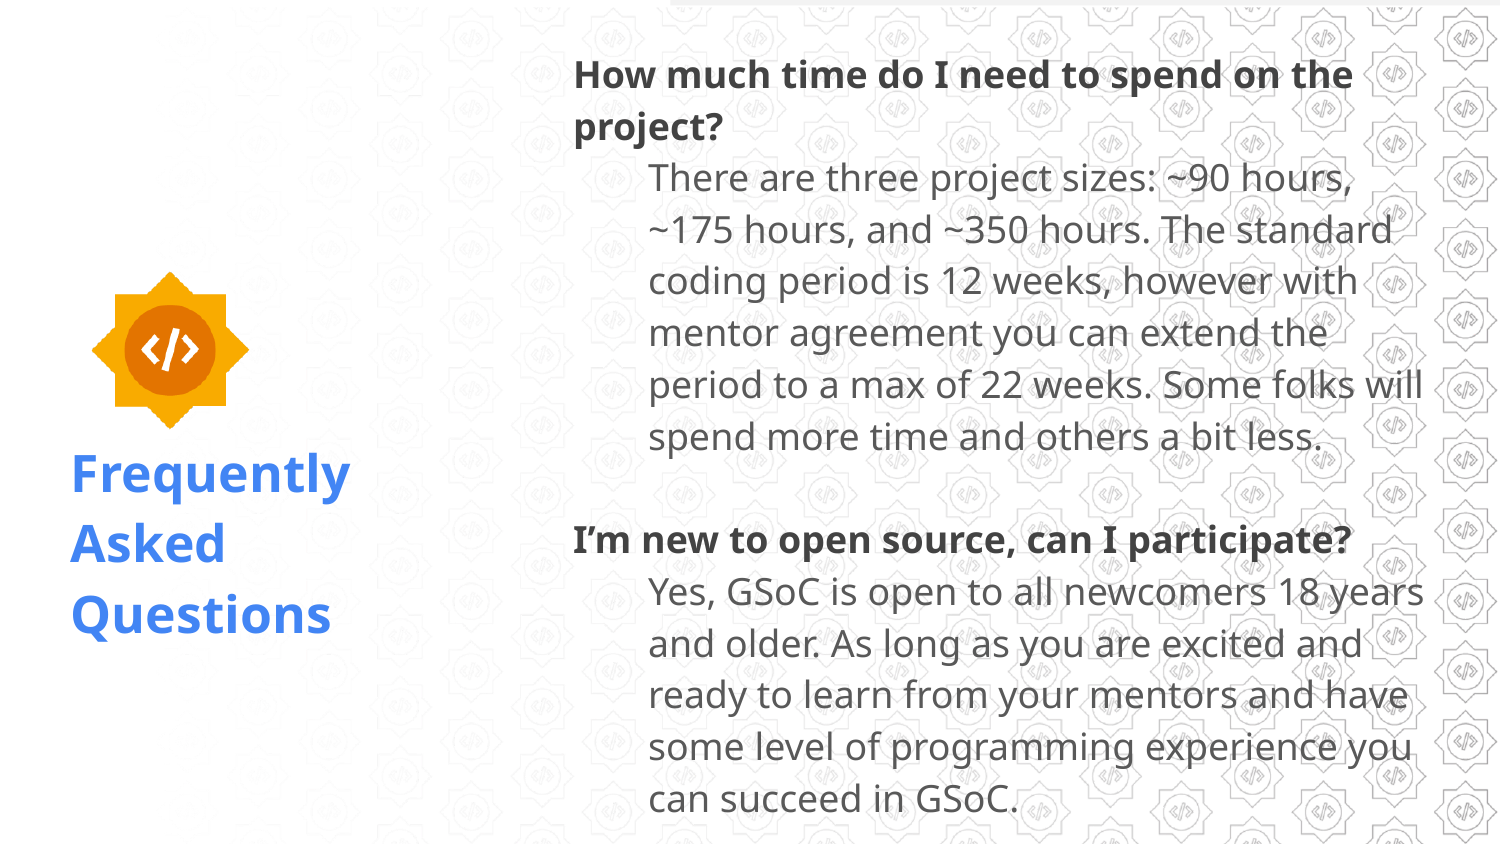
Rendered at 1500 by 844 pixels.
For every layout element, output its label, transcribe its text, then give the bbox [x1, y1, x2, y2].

title Frequently Asked Questions [55, 421, 558, 666]
picture [0, 0, 1500, 844]
list How much time do I need to spend on the project? There are three project sizes: ~90 hours, ~175 hours, and ~350 hours. The standard coding period is 12 weeks, however with mentor agreement you can extend the period to a max of 22 weeks. Some folks will spend more time and others a bit less. I’m new to open source, can I participate? Yes, GSoC is open to all newcomers 18 years and older. As long as you are excited and ready to learn from your mentors and have some level of programming experience you can succeed in GSoC. [558, 28, 1458, 797]
text_box [670, 0, 1500, 6]
